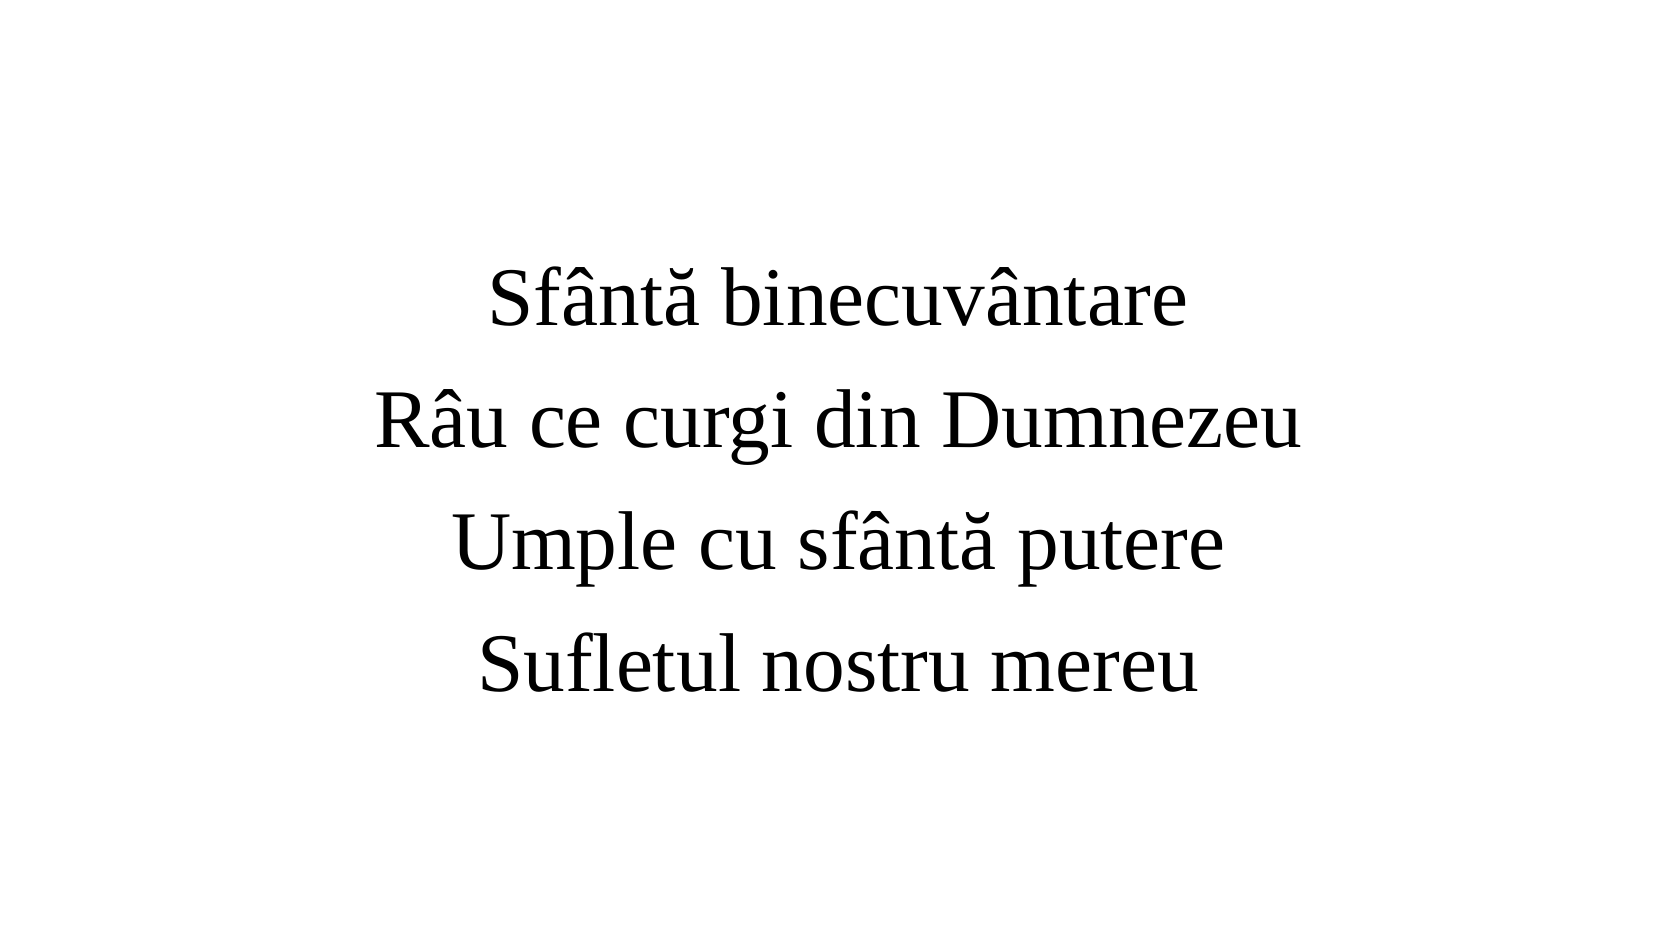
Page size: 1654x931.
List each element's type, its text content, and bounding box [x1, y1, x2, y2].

subtitle Sfântă binecuvântare Râu ce curgi din Dumnezeu Umple cu sfântă putere Sufletul nostru mereu [141, 238, 1536, 713]
